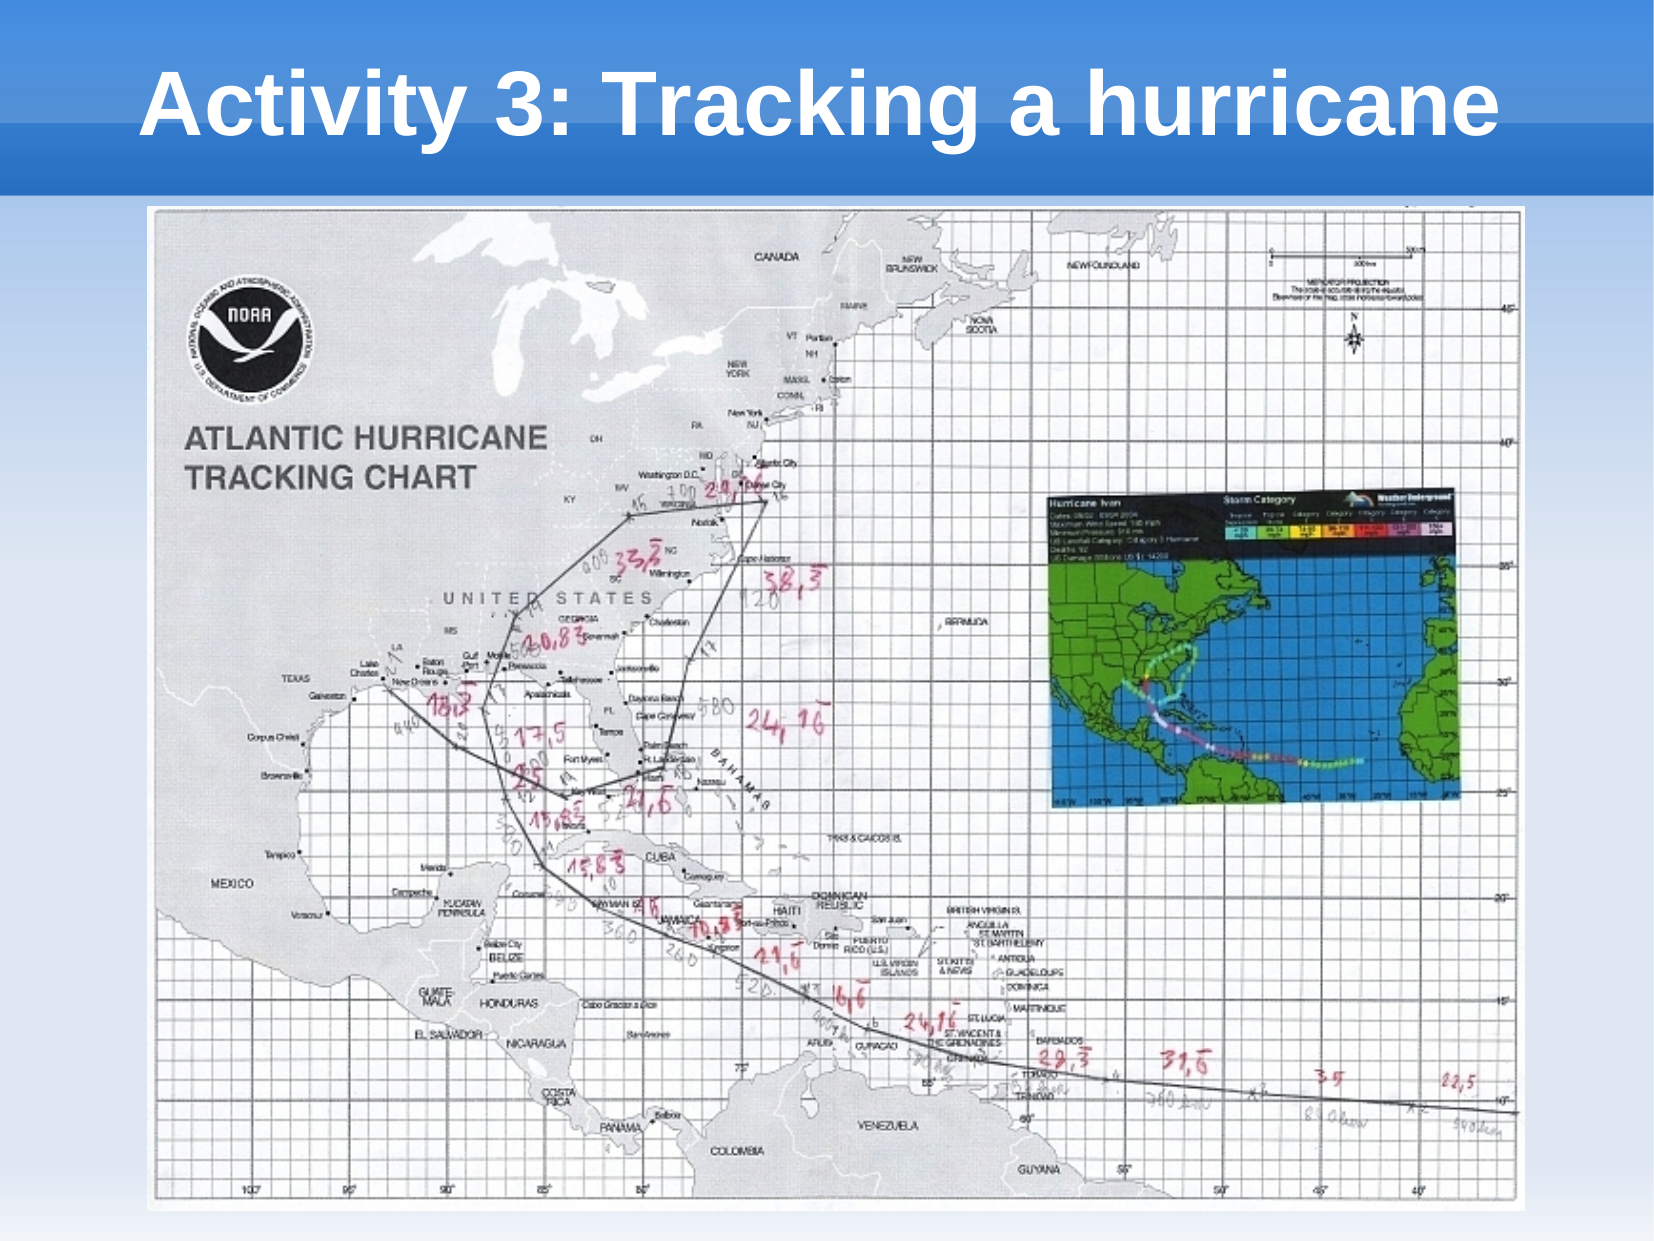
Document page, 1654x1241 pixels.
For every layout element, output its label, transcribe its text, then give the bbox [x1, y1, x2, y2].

picture [0, 0, 1654, 1241]
title Activity 3: Tracking a hurricane [76, 0, 1565, 208]
